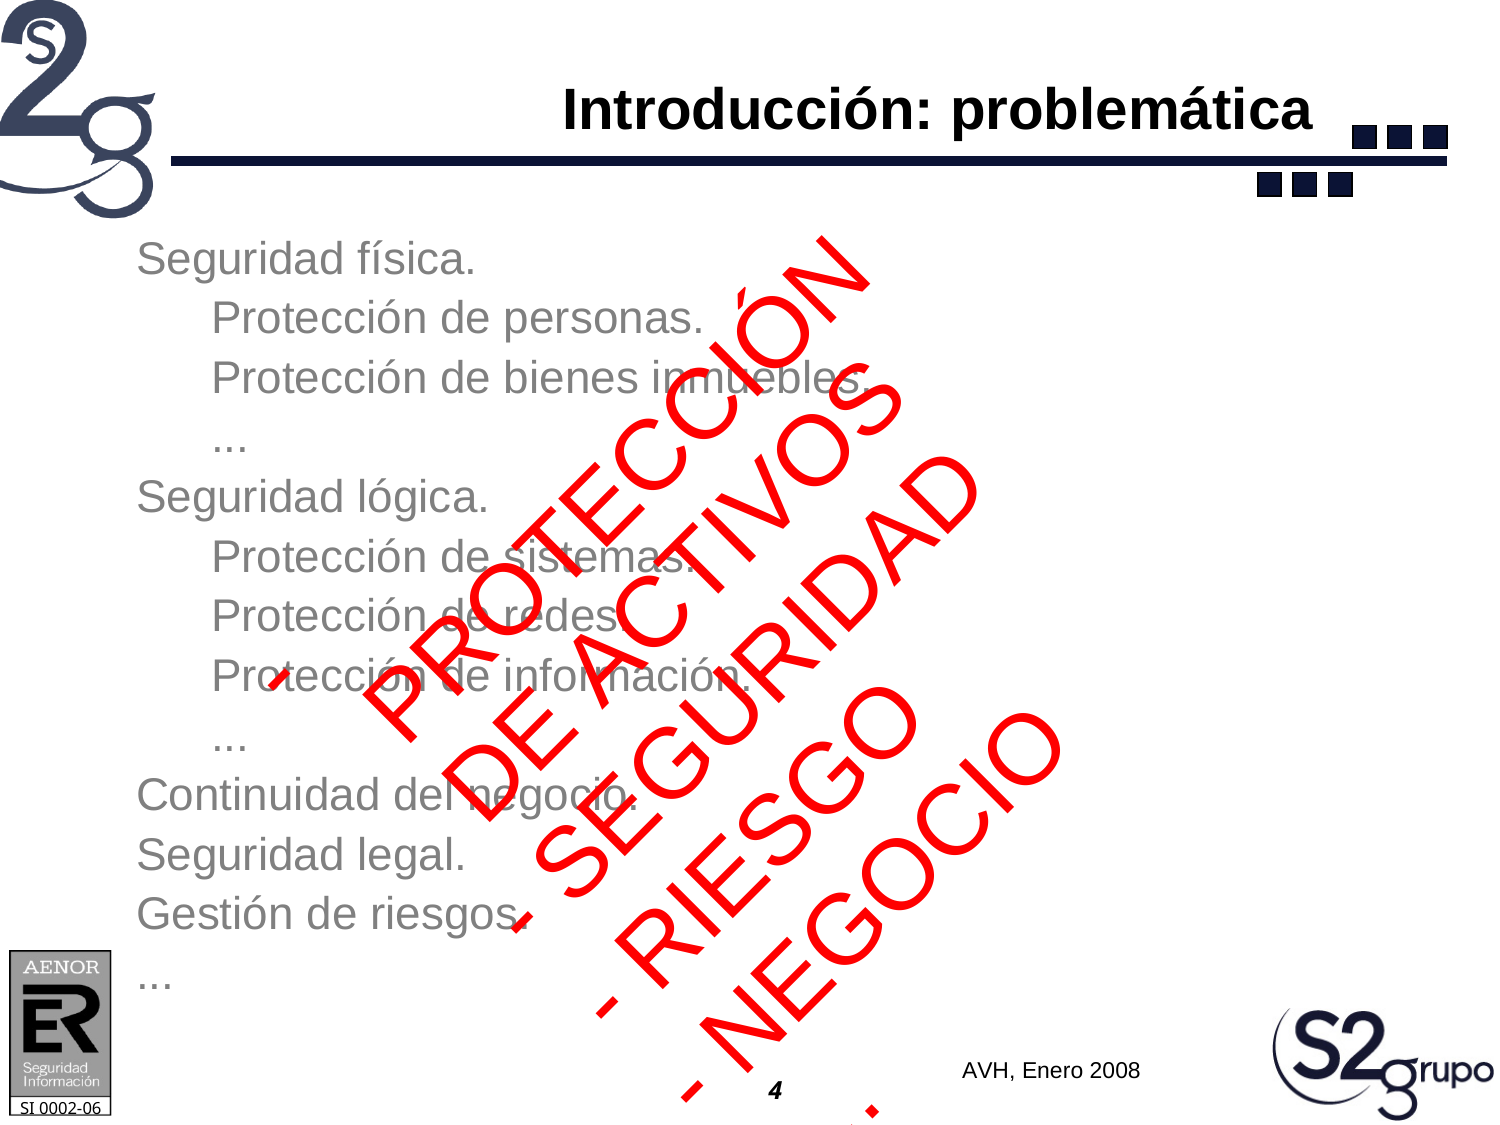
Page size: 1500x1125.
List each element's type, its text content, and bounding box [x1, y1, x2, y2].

picture [0, 0, 158, 220]
picture [1329, 1008, 1494, 1121]
title Introducción: problemática [183, 15, 1329, 149]
list Seguridad física. Protección de personas. Protección de bienes inmuebles. ... Seguridad lógica. Protección de sistemas. Protección de redes. Protección de información. ... Continuidad del negocio. Seguridad legal. Gestión de riesgos. ... [120, 177, 680, 1002]
list - PROTECCIÓN DE ACTIVOS - SEGURIDAD - RIESGO - NEGOCIO - ... [206, 118, 1500, 1125]
picture [9, 950, 112, 1116]
list Seguridad física. Protección de personas. Protección de bienes inmuebles. ... Seguridad lógica. Protección de sistemas. Protección de redes. Protección de información. ... Continuidad del negocio. Seguridad legal. Gestión de riesgos. ... [801, 177, 1152, 528]
